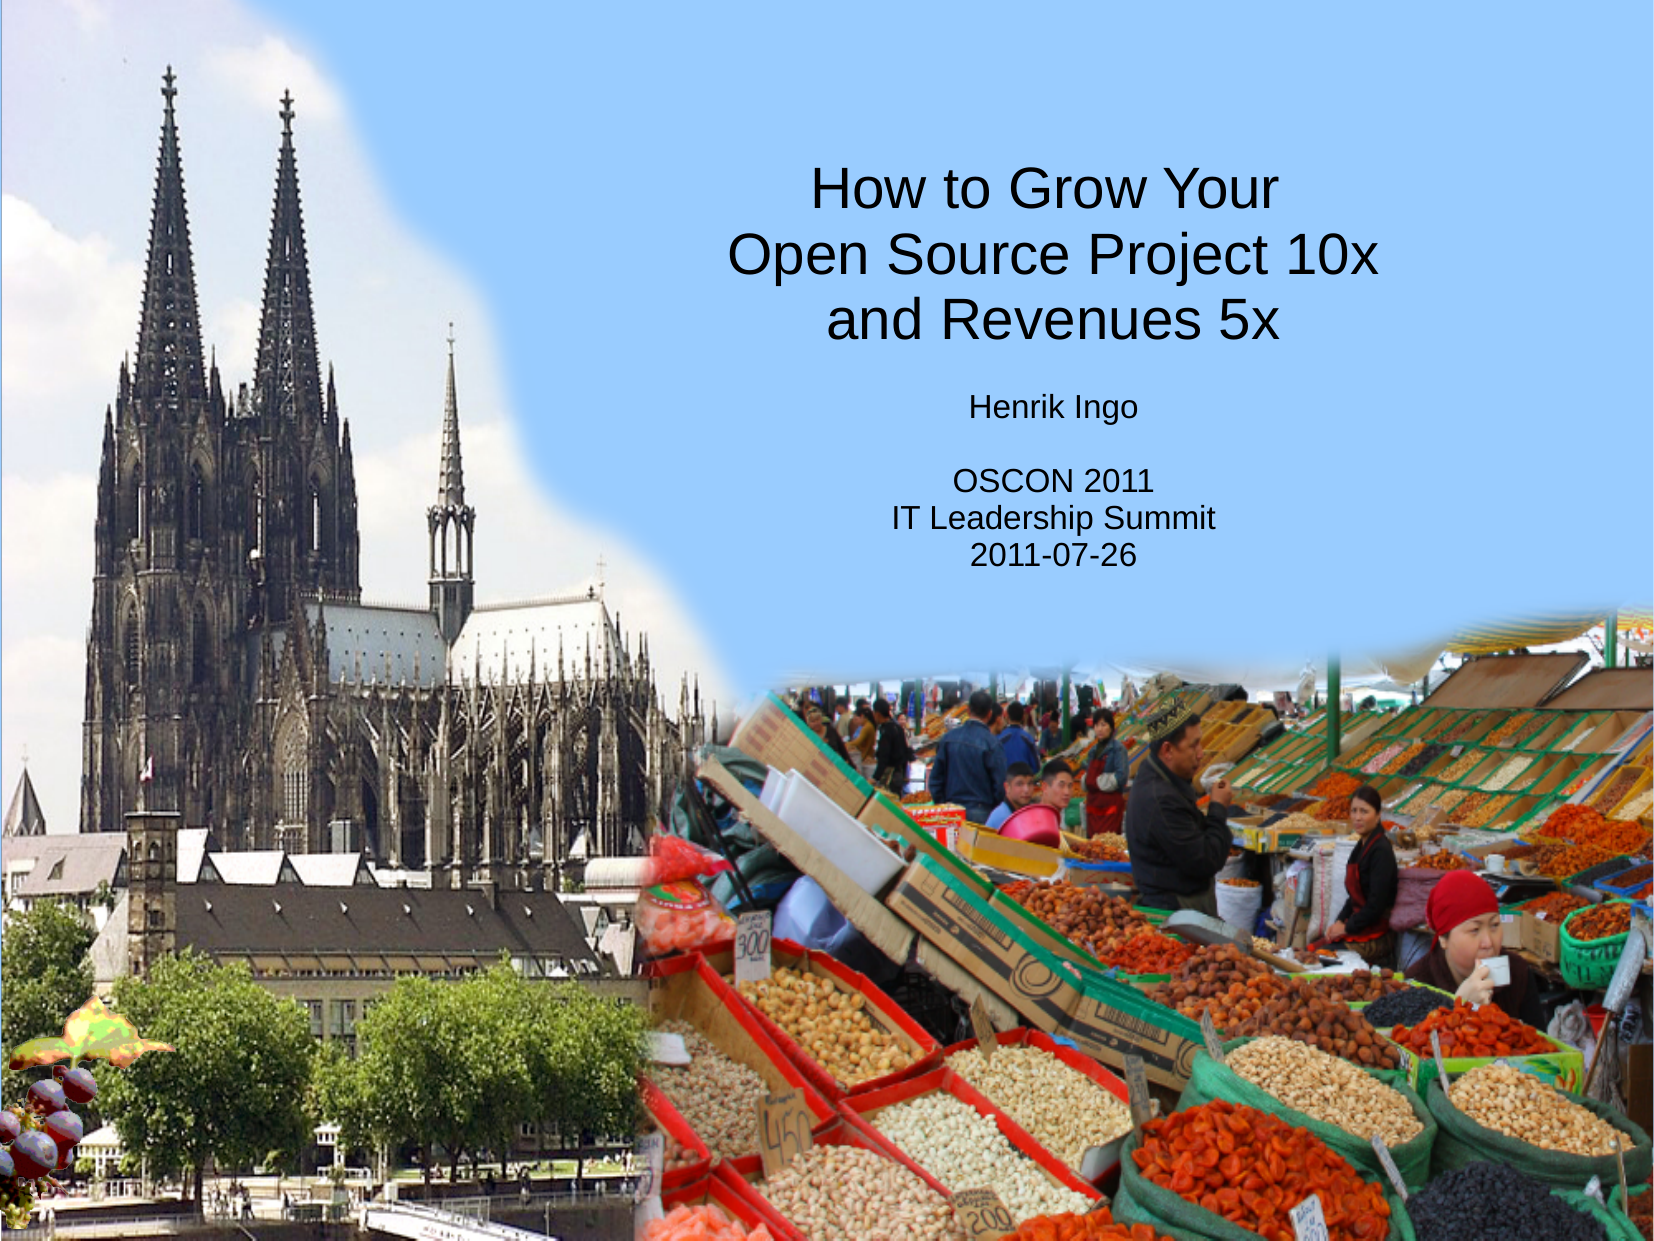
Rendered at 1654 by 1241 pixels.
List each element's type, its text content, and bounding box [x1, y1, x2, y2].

subtitle How to Grow Your Open Source Project 10x and Revenues 5x Henrik Ingo OSCON 2011 IT Leadership Summit 2011-07-26 [645, 112, 1463, 618]
picture [0, 0, 1654, 1241]
